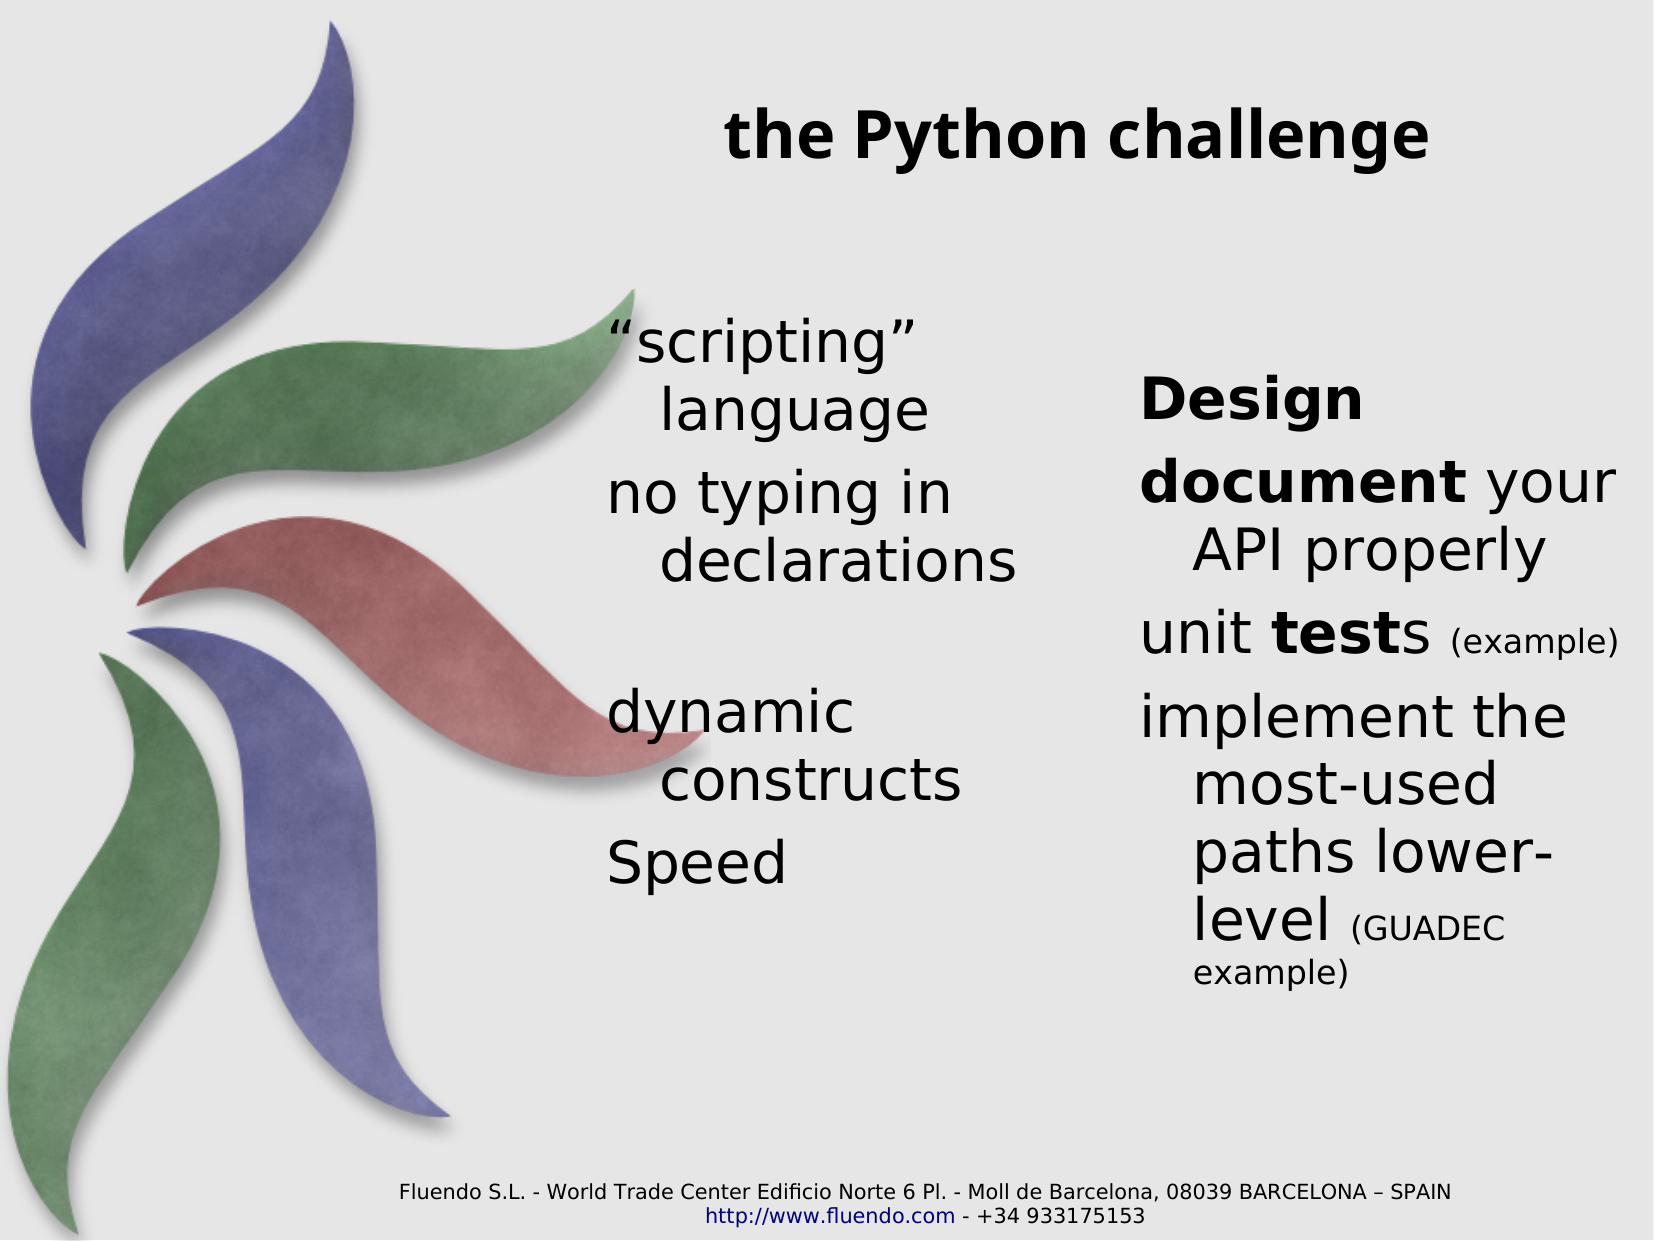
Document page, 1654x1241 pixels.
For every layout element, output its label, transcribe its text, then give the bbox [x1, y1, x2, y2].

title the Python challenge [560, 58, 1595, 207]
picture [0, 0, 711, 1241]
list Design document your API properly unit tests (example) implement the most-used paths lower-level (GUADEC example) [1122, 236, 1627, 1123]
list “scripting” language no typing in declarations dynamic constructs Speed [588, 274, 1093, 1202]
